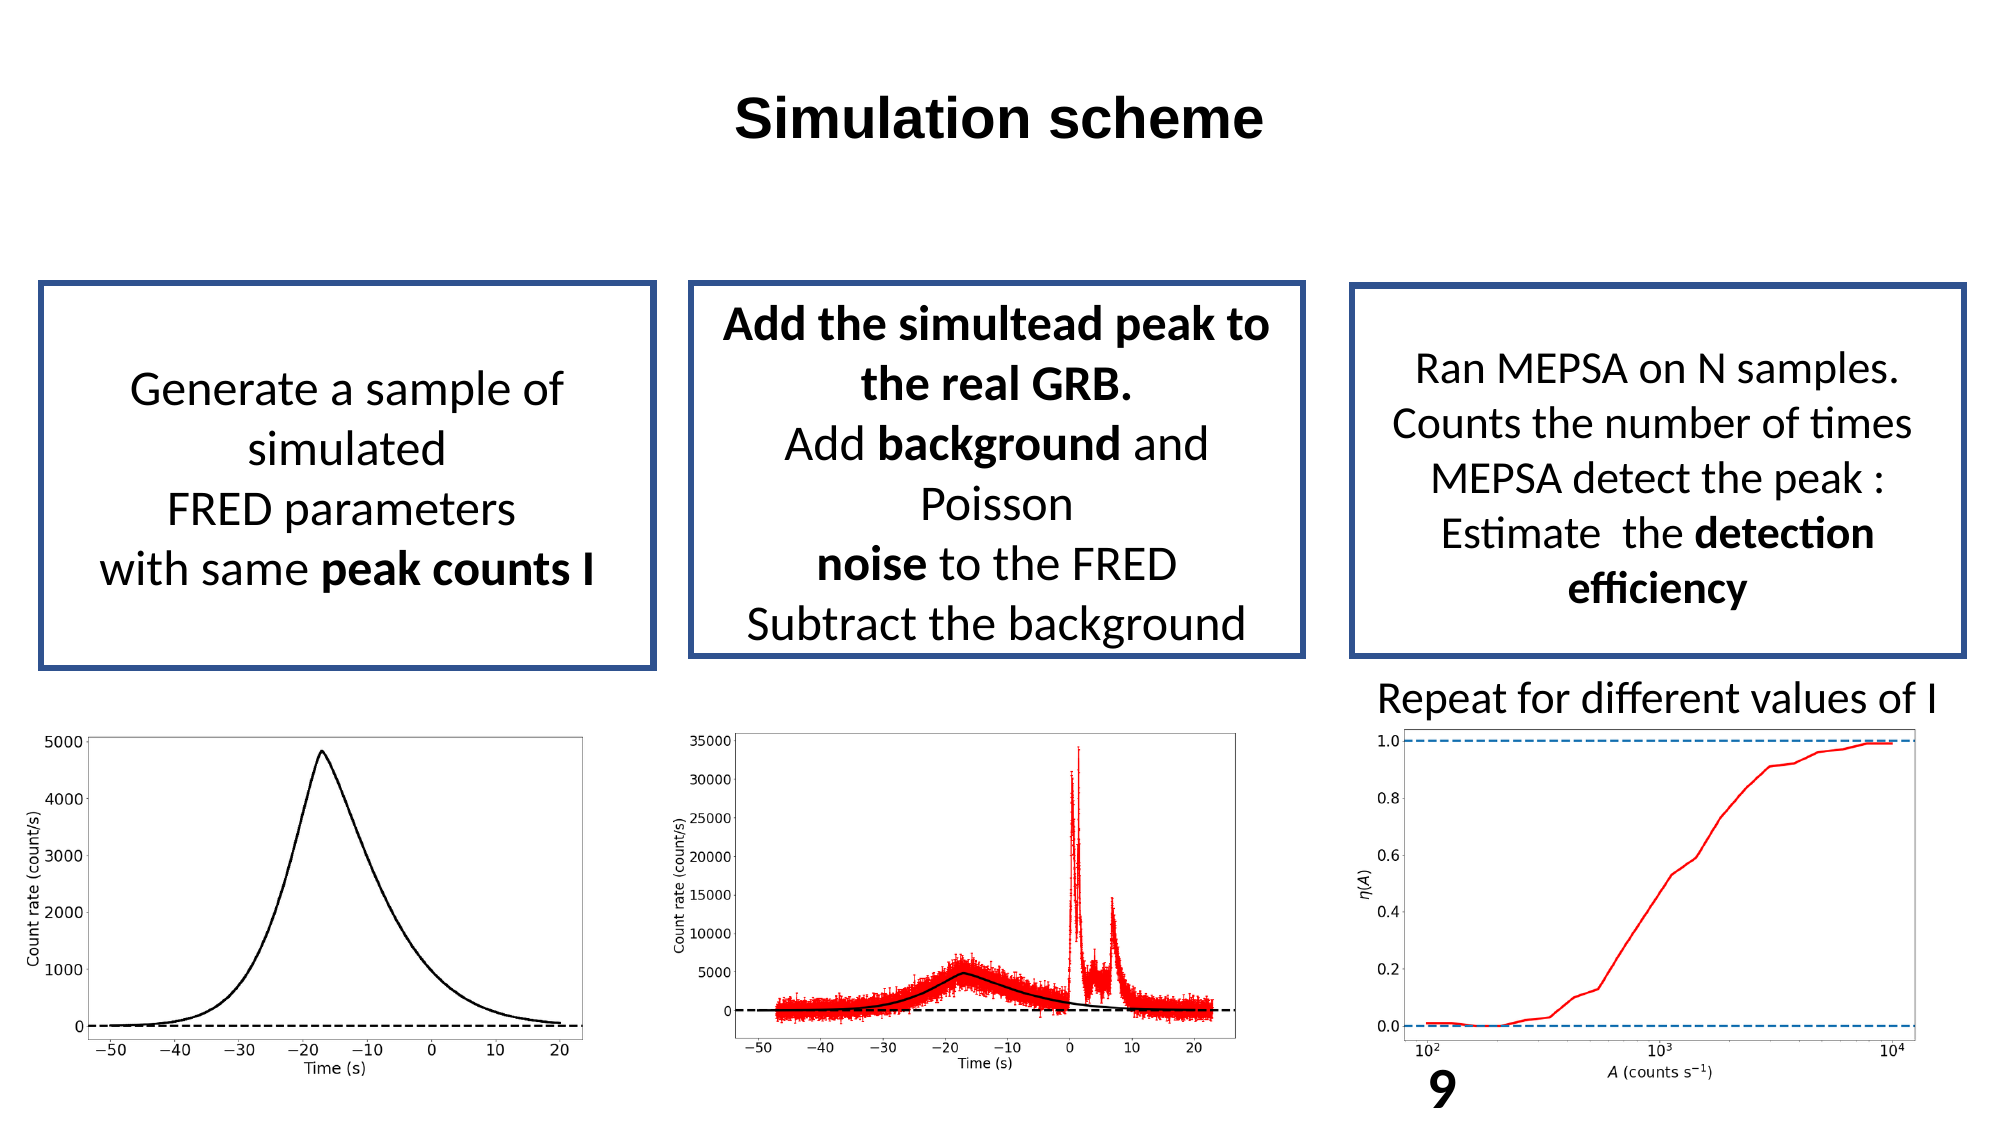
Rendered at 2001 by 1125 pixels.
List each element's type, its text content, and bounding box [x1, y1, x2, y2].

picture [654, 728, 1240, 1081]
title Simulation scheme [137, 11, 1863, 229]
picture [1343, 725, 1921, 1087]
text_box [1412, 1042, 1863, 1103]
text_box Add the simultead peak to the real GRB. Add background and Poisson noise to the FRED Subtract the background [691, 283, 1303, 656]
text_box Generate a sample of simulated FRED parameters with same peak counts I [41, 283, 653, 668]
text_box Ran MEPSA on N samples. Counts the number of times MEPSA detect the peak : Estimate the detection efficiency Repeat for different values of I [1352, 285, 1964, 656]
picture [12, 728, 590, 1084]
